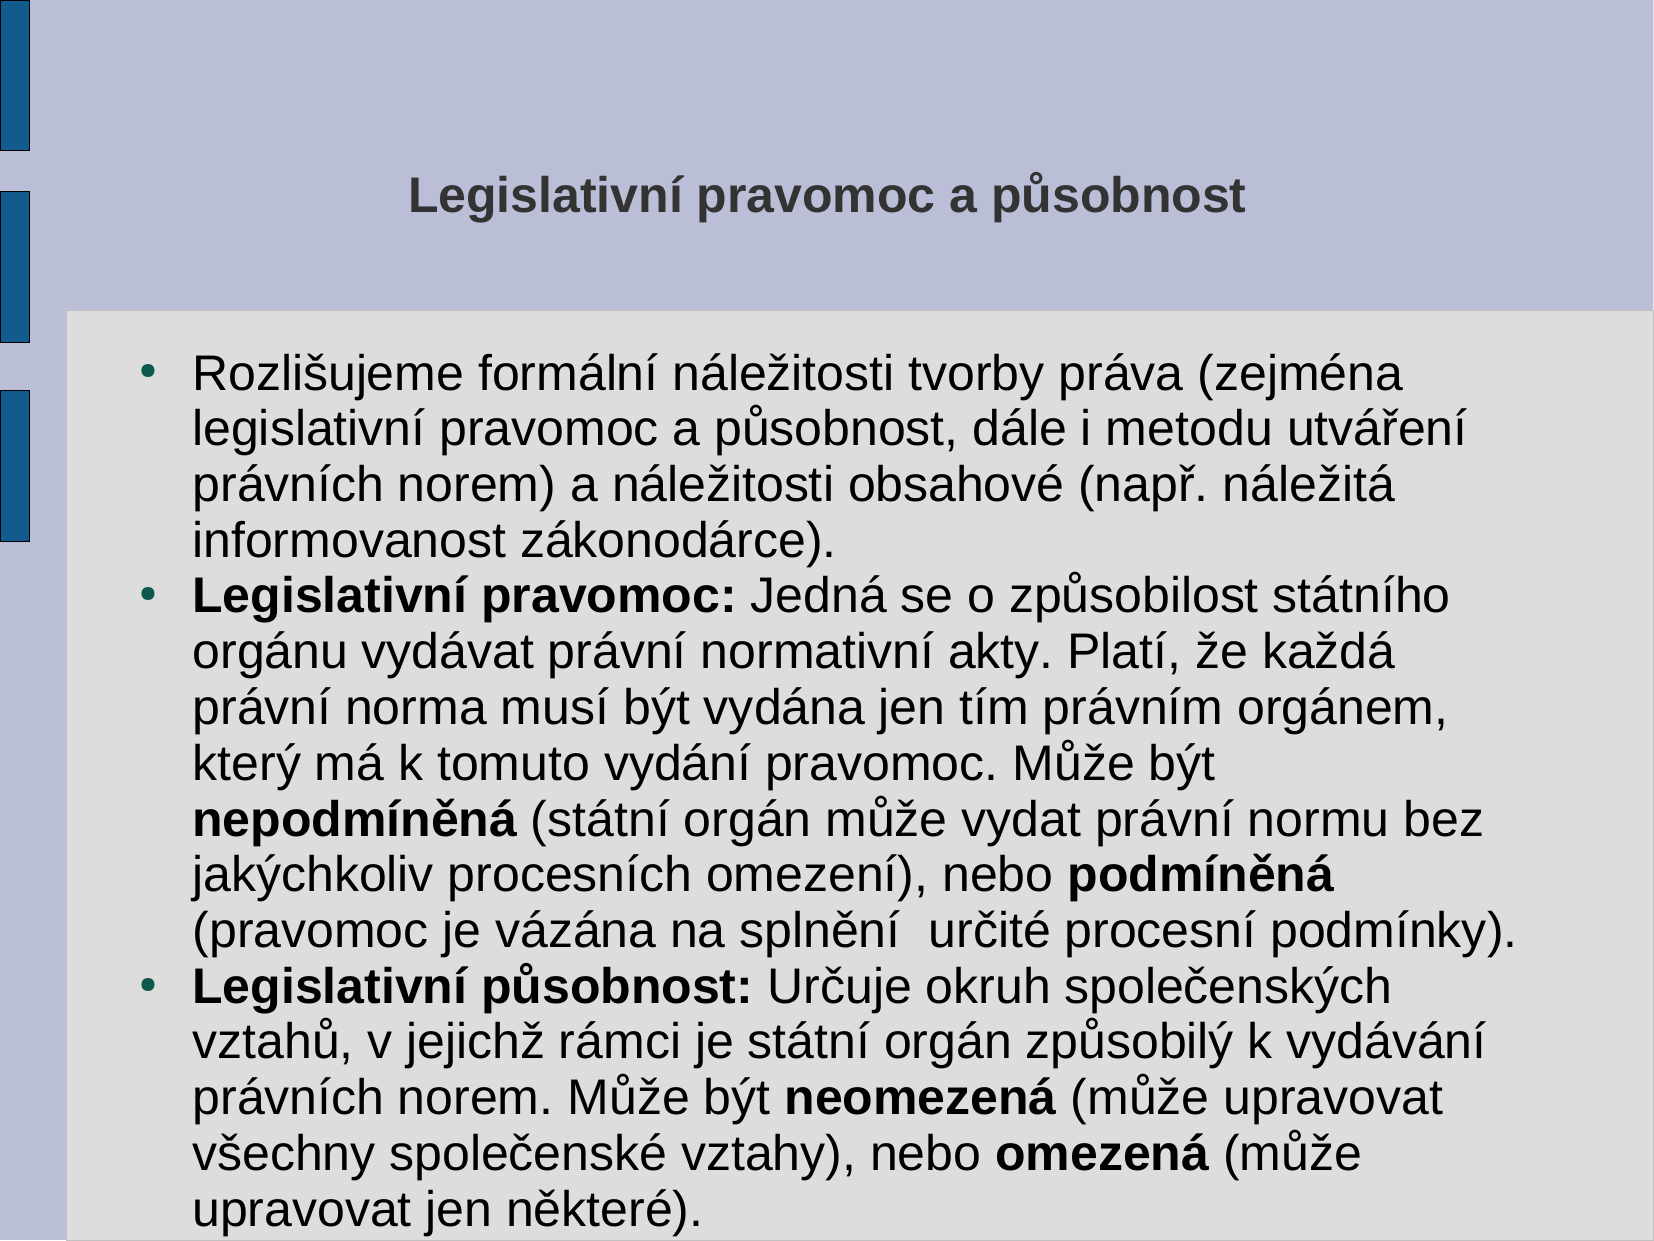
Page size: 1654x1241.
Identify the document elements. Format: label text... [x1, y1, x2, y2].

title Legislativní pravomoc a působnost [121, 91, 1534, 299]
list Rozlišujeme formální náležitosti tvorby práva (zejména legislativní pravomoc a působnost, dále i metodu utváření právních norem) a náležitosti obsahové (např. náležitá informovanost zákonodárce). Legislativní pravomoc: Jedná se o způsobilost státního orgánu vydávat právní normativní akty. Platí, že každá právní norma musí být vydána jen tím právním orgánem, který má k tomuto vydání pravomoc. Může být nepodmíněná (státní orgán může vydat právní normu bez jakýchkoliv procesních omezení), nebo podmíněná (pravomoc je vázána na splnění určité procesní podmínky). Legislativní působnost: Určuje okruh společenských vztahů, v jejichž rámci je státní orgán způsobilý k vydávání právních norem. Může být neomezená (může upravovat všechny společenské vztahy), nebo omezená (může upravovat jen některé). [121, 344, 1534, 1241]
